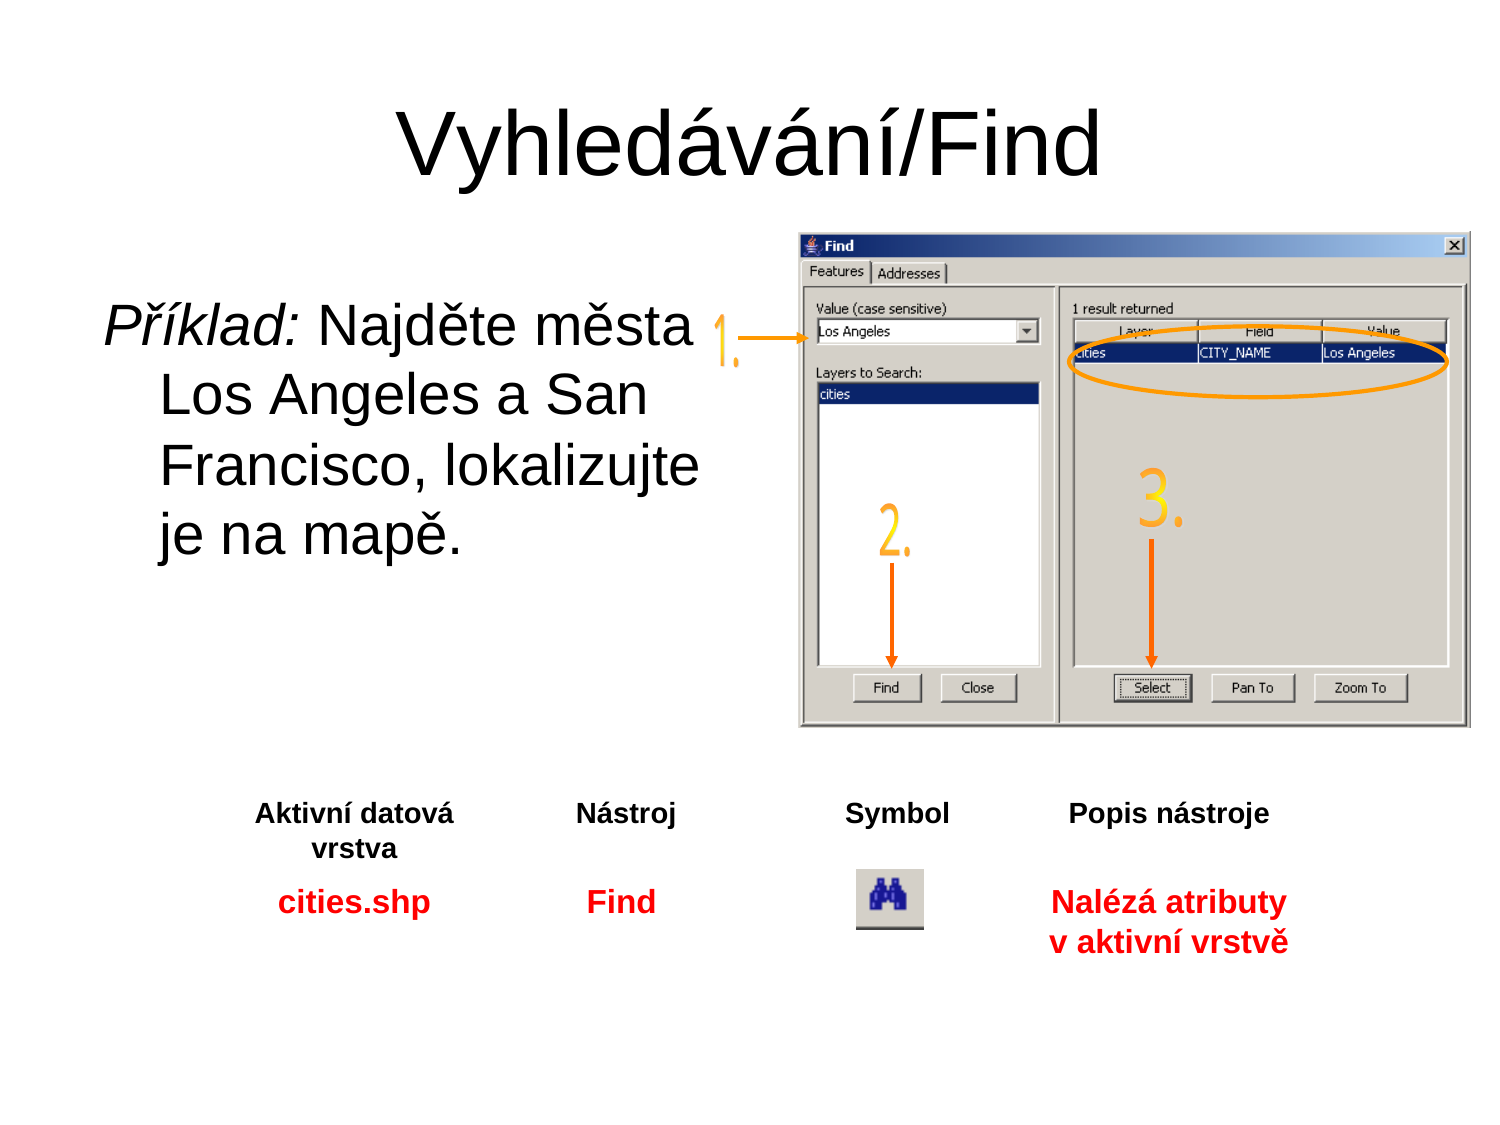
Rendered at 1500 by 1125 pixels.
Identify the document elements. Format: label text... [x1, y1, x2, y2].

table_cell Nalézá atributy v aktivní vrstvě [1033, 872, 1305, 968]
table_cell cities.shp [219, 872, 490, 968]
table_cell [762, 872, 1033, 968]
picture [797, 231, 1471, 728]
table_header Popis nástroje [1033, 787, 1305, 872]
picture [856, 869, 924, 930]
text_box 3. [1174, 516, 1182, 528]
table_header Symbol [762, 787, 1033, 872]
table_header Aktivní datová vrstva [219, 787, 490, 872]
text_box 1. [733, 357, 738, 368]
table_cell Find [490, 872, 762, 968]
table_header Nástroj [490, 787, 762, 872]
text_box 2. [879, 503, 900, 556]
list Příklad: Najděte města Los Angeles a San Francisco, lokalizujte je na mapě. [88, 278, 752, 1022]
text_box 3. [1139, 467, 1168, 527]
title Vyhledávání/Find [75, 45, 1426, 233]
text_box 2. [904, 546, 910, 557]
text_box 1. [714, 314, 724, 367]
